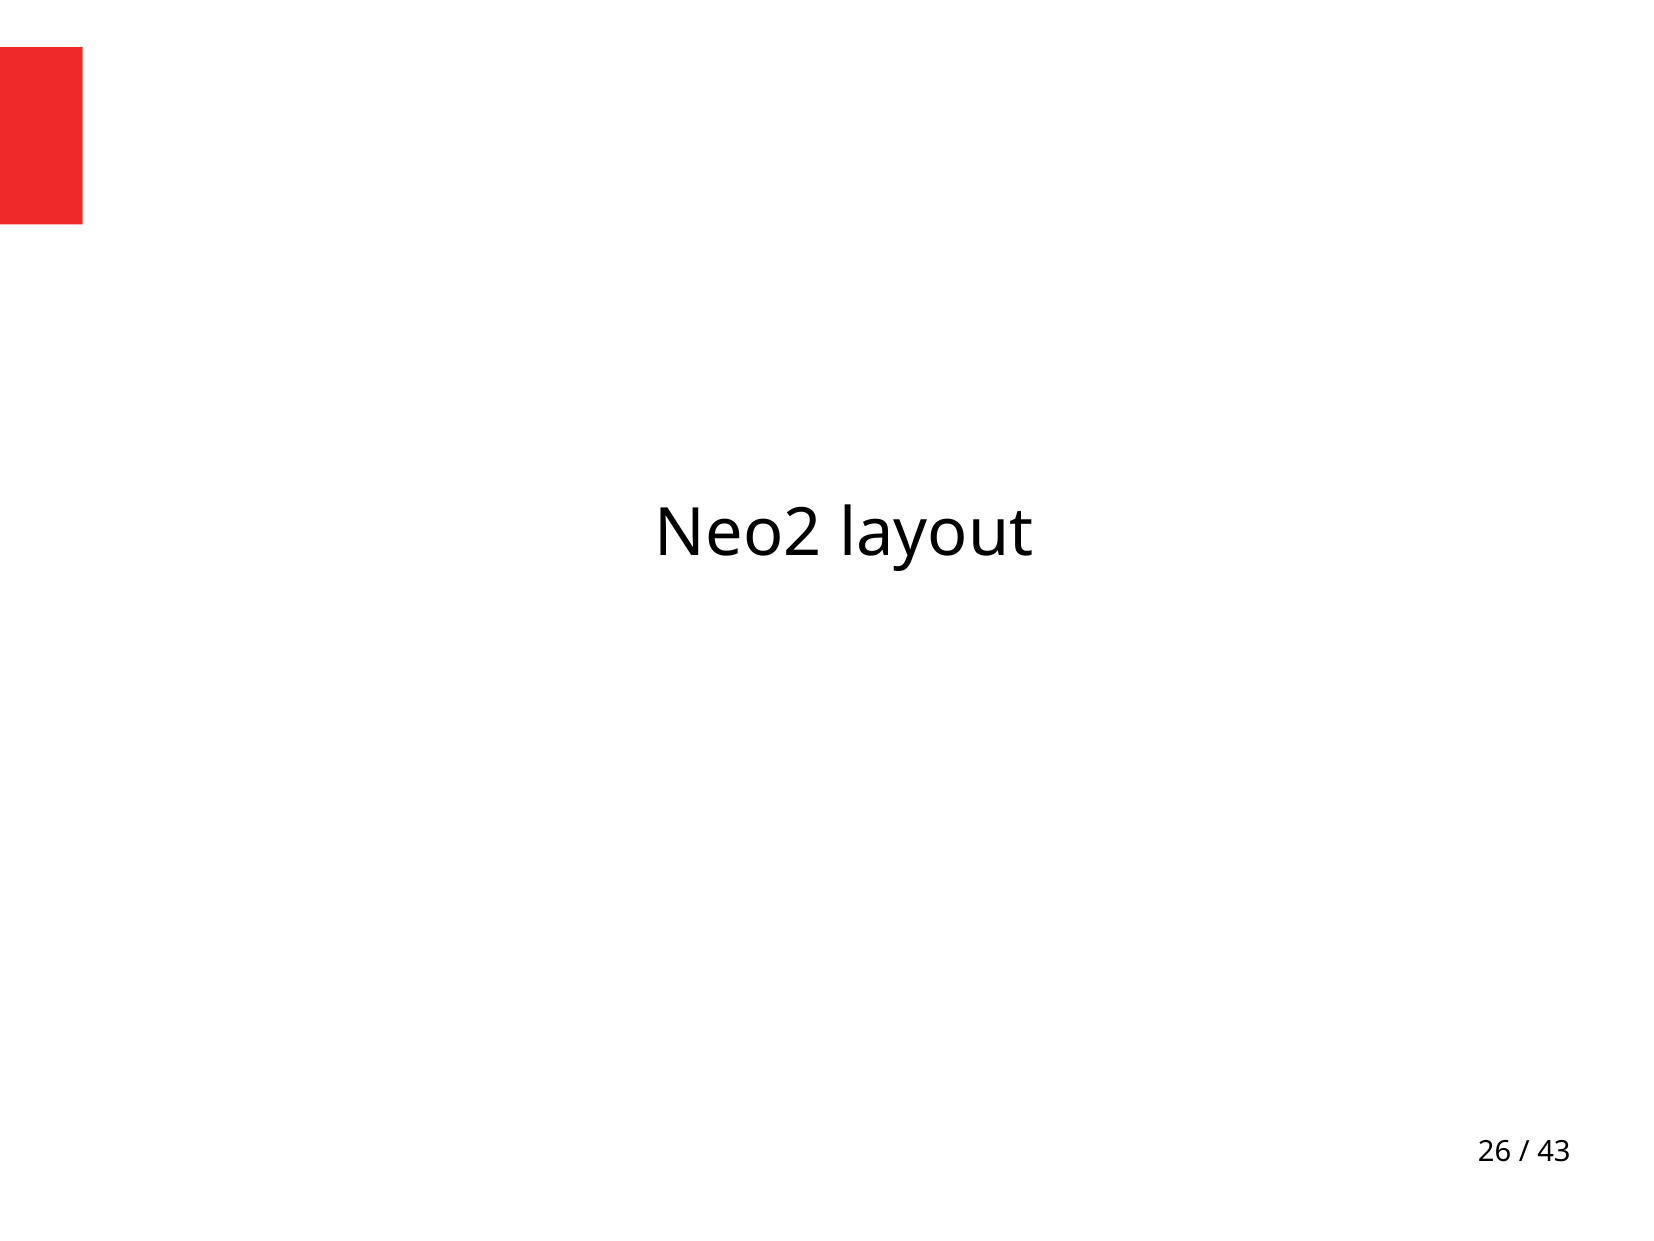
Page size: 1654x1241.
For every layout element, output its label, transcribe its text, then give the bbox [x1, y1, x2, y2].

subtitle Neo2 layout [118, 49, 1571, 1010]
